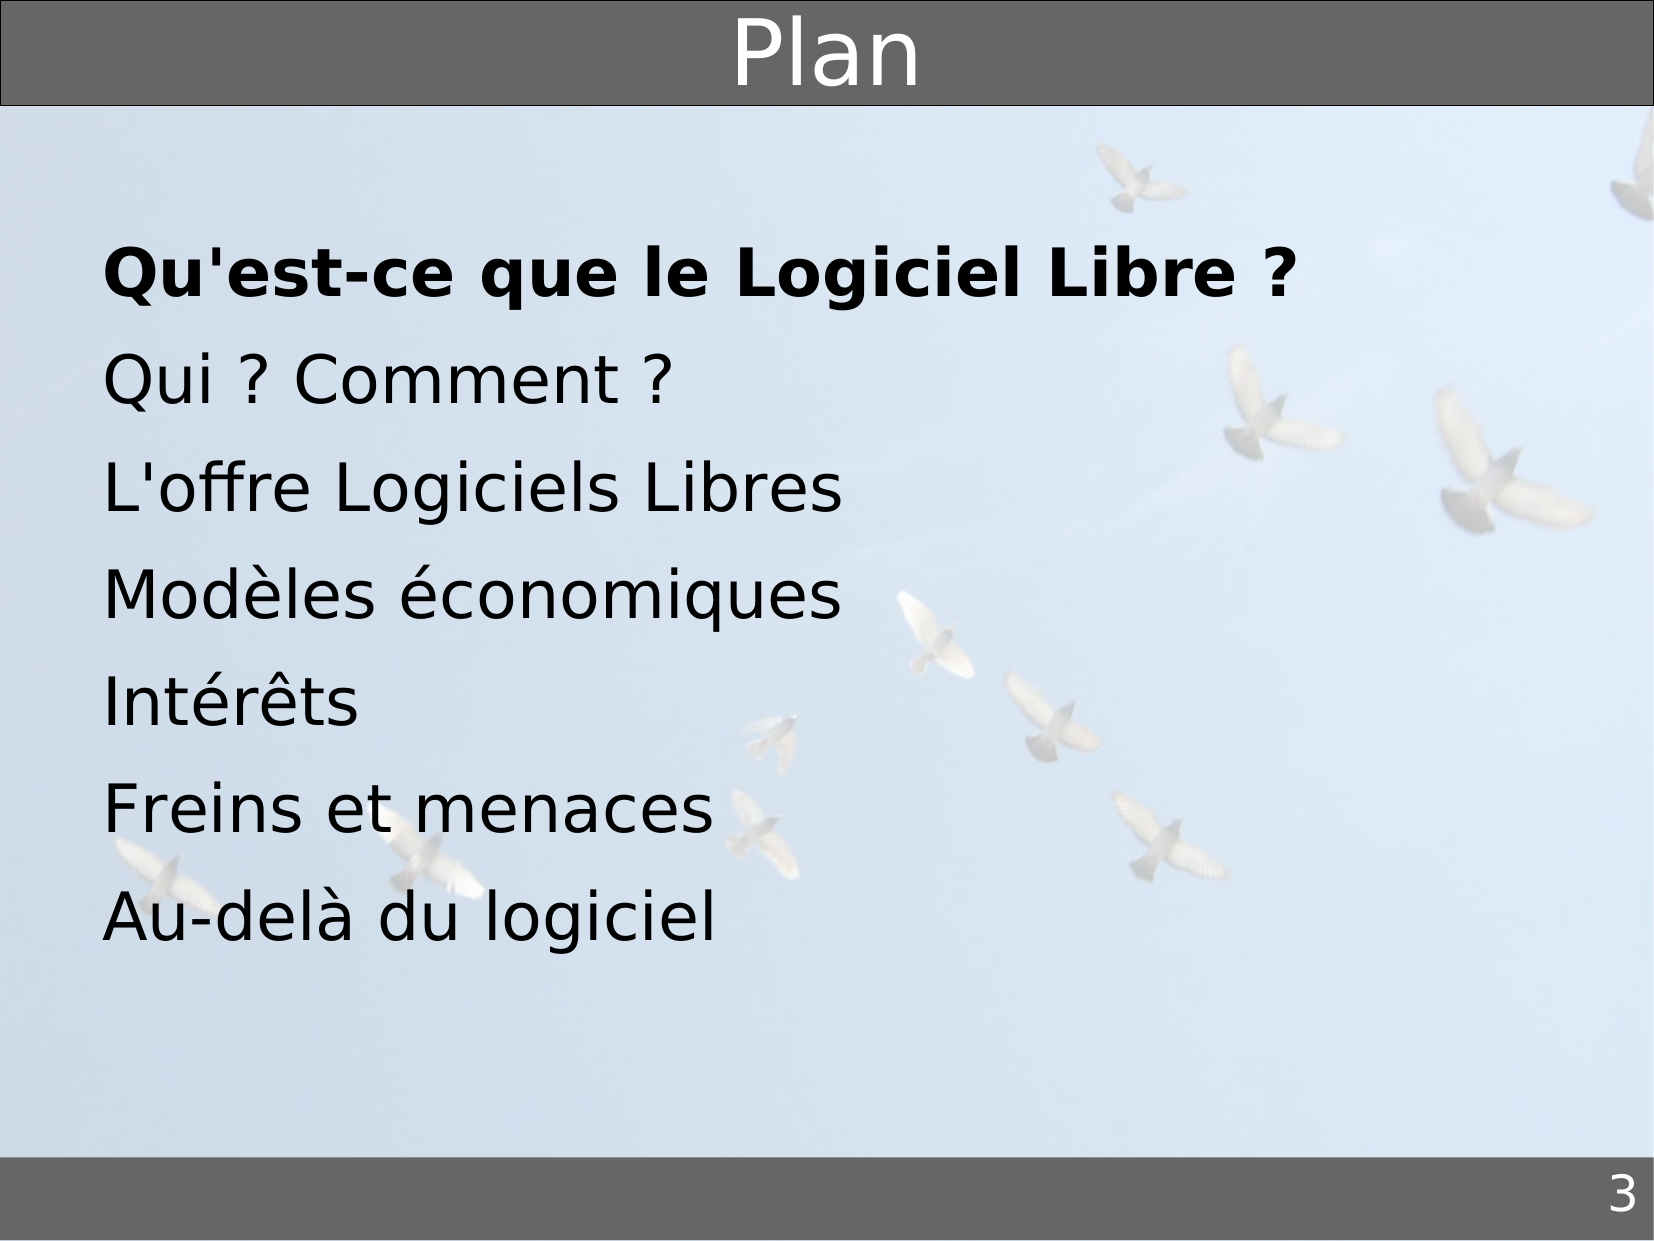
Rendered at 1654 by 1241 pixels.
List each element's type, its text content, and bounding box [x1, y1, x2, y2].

title Plan [0, 0, 1654, 108]
list Qu'est-ce que le Logiciel Libre ? Qui ? Comment ? L'offre Logiciels Libres Modèles économiques Intérêts Freins et menaces Au-delà du logiciel [84, 234, 1573, 1039]
